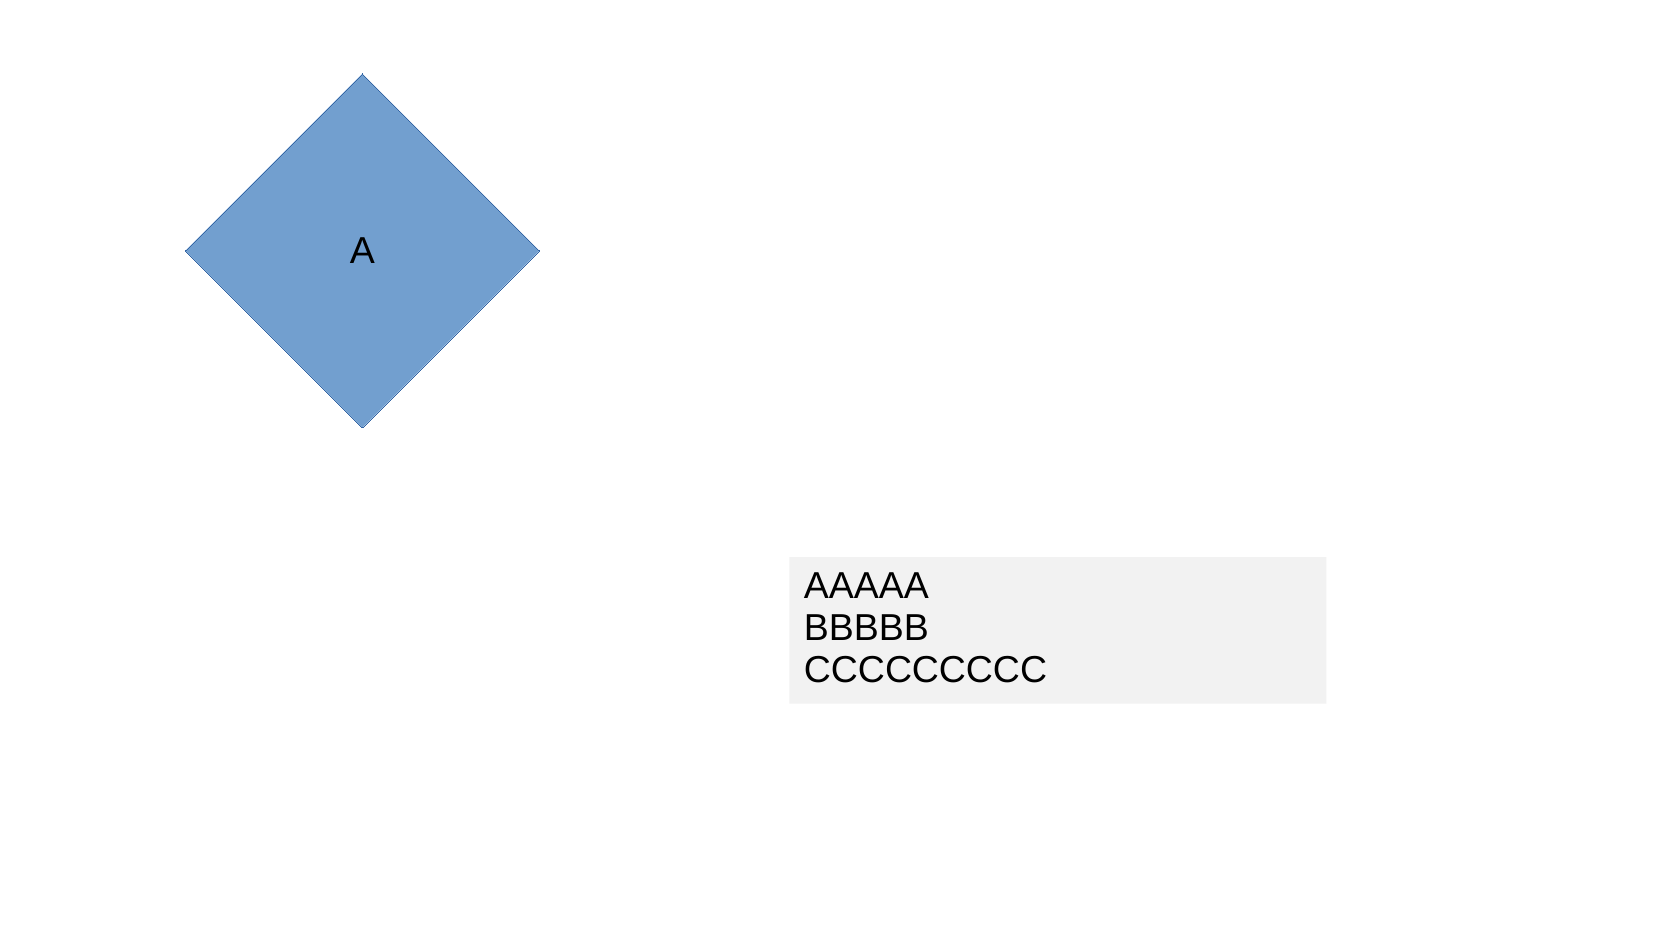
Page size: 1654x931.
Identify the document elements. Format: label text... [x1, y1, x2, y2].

text_box AAAAA BBBBB CCCCCCCCC [789, 557, 1327, 704]
text_box A [185, 73, 540, 428]
